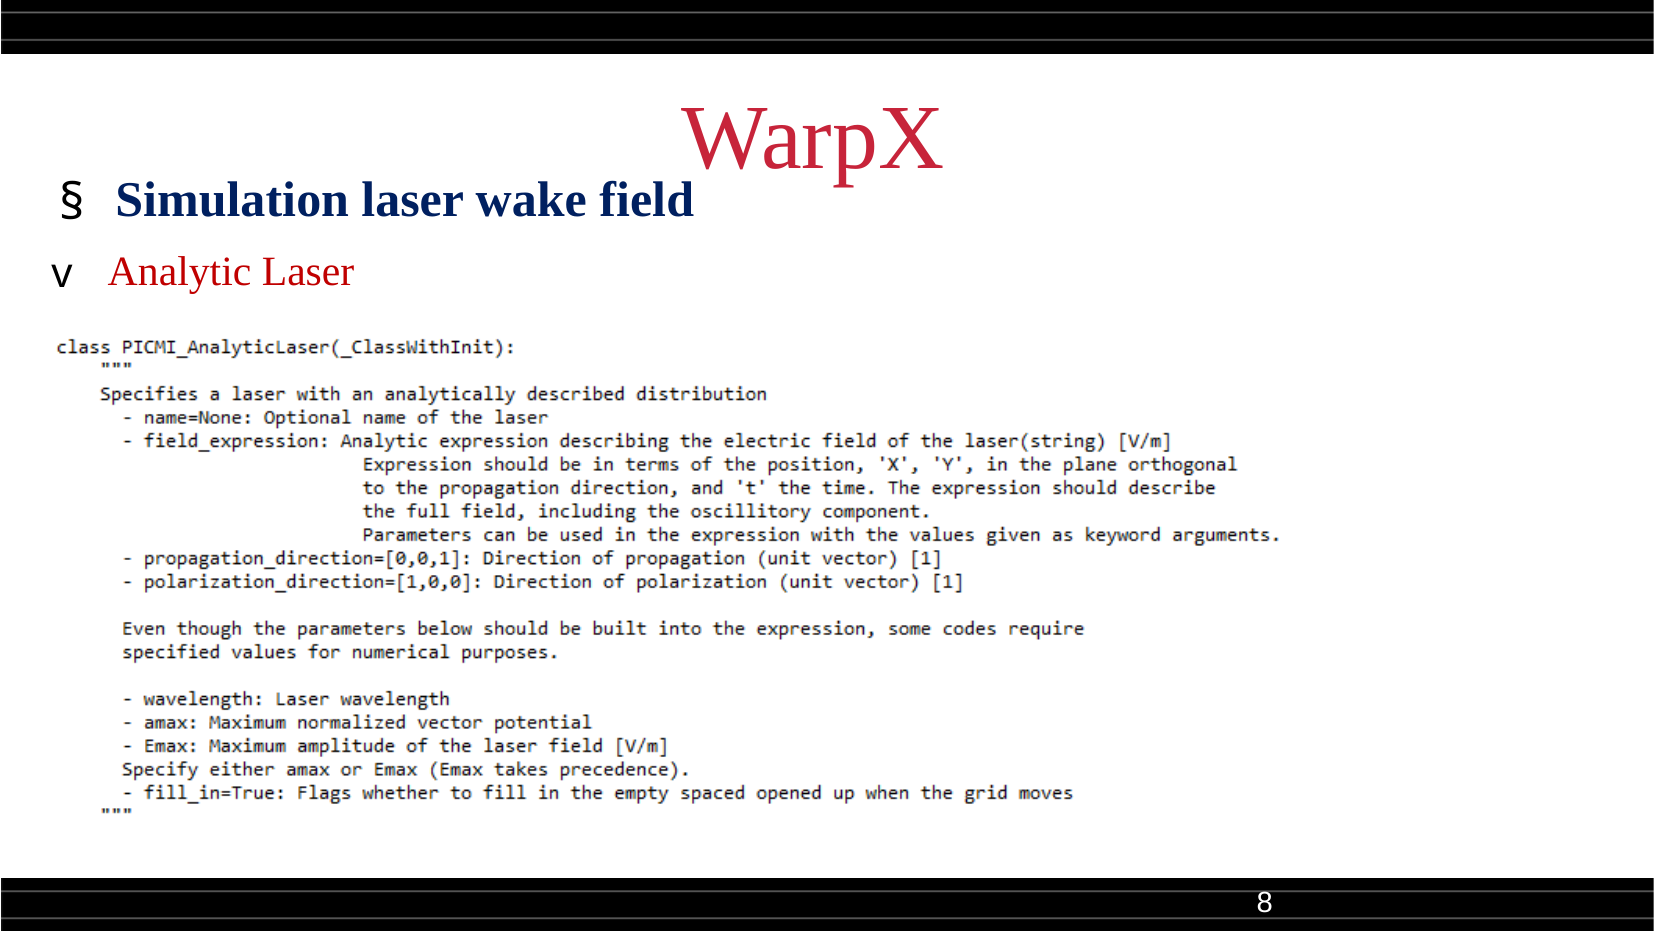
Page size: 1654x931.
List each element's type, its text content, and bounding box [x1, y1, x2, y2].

text_box Analytic Laser [36, 240, 483, 307]
text_box Simulation laser wake field [44, 164, 823, 241]
title WarpX [69, 76, 1558, 188]
picture [44, 316, 1288, 818]
